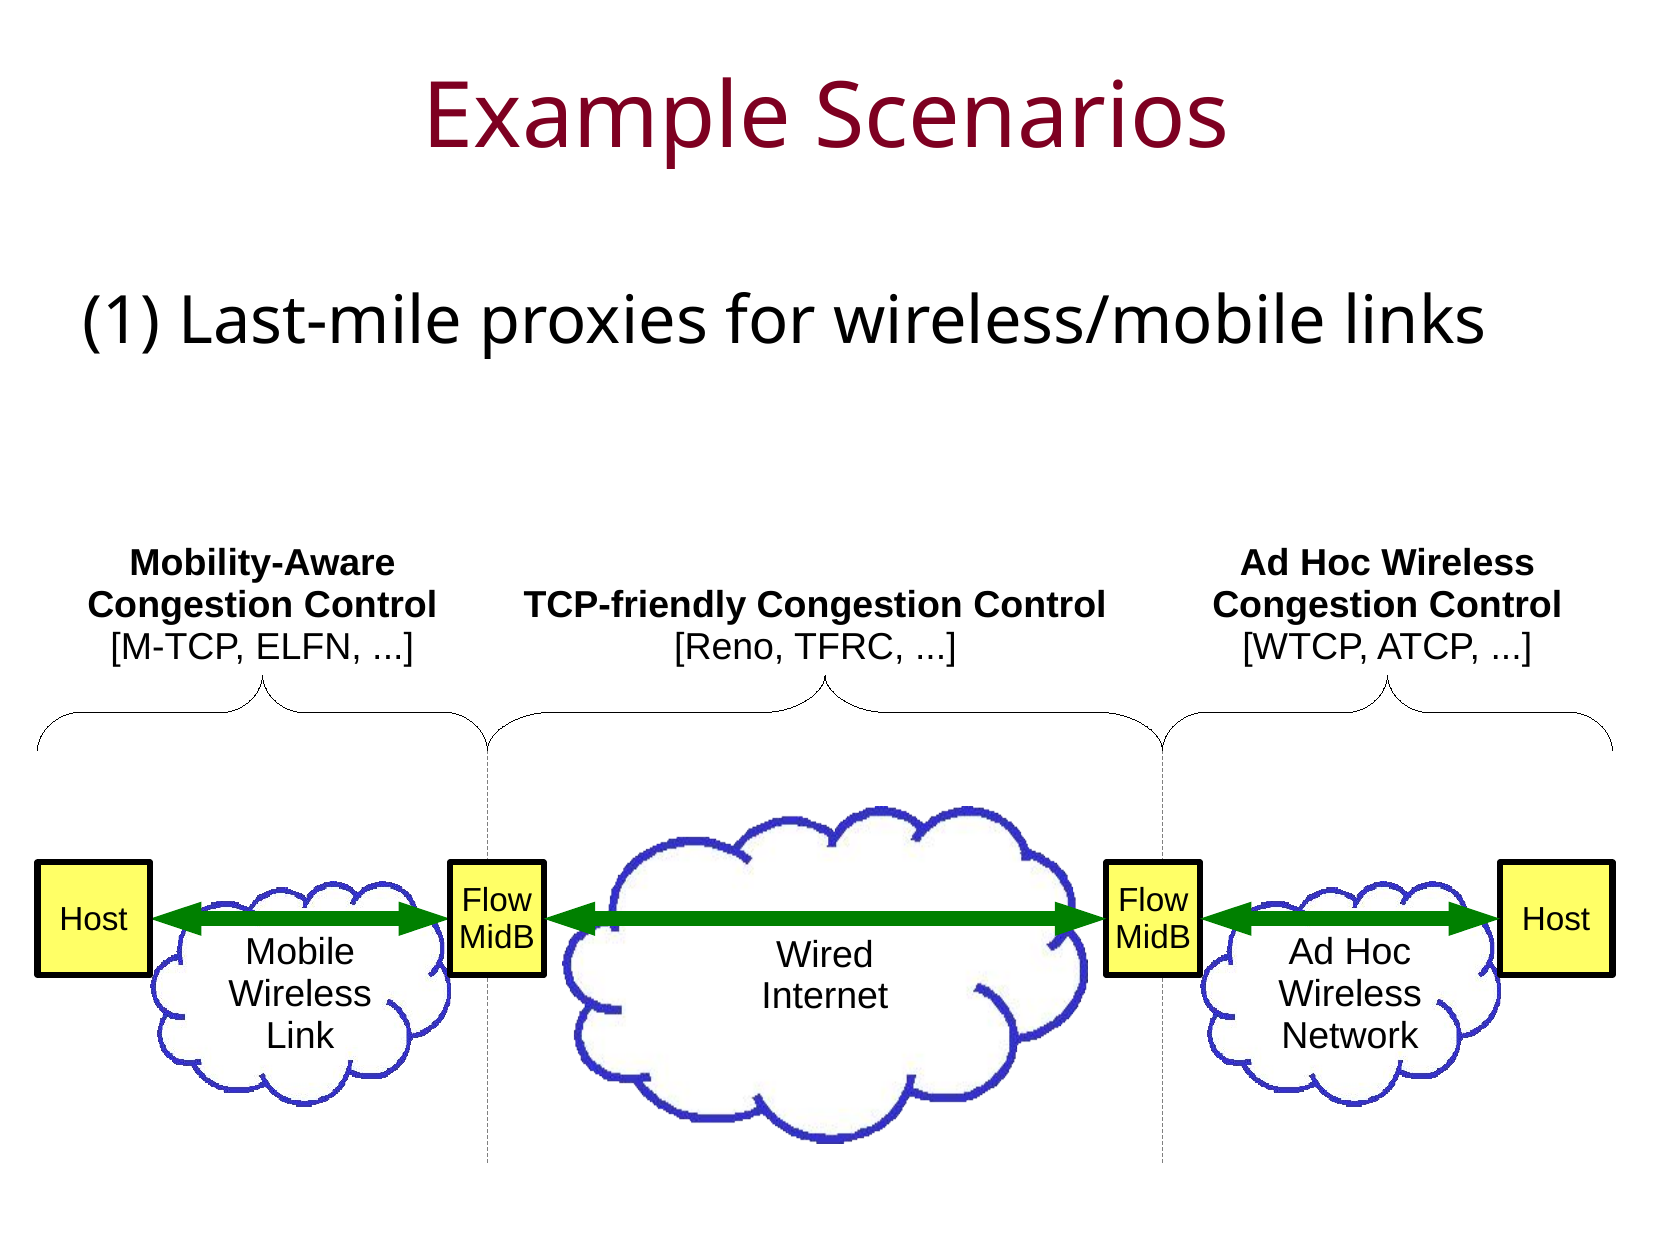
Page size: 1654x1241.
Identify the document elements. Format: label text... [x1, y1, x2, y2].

text_box Flow MidB [1106, 862, 1201, 975]
picture [151, 881, 450, 918]
picture [150, 920, 451, 1107]
text_box Mobility-Aware Congestion Control [M-TCP, ELFN, ...] [37, 534, 488, 676]
picture [562, 926, 1088, 1144]
text_box Host [37, 862, 151, 975]
text_box TCP-friendly Congestion Control [Reno, TFRC, ...] [412, 576, 1162, 676]
picture [1200, 920, 1501, 1107]
picture [562, 806, 1088, 912]
text_box Ad Hoc Wireless Congestion Control [WTCP, ATCP, ...] [1162, 534, 1613, 676]
text_box Host [1500, 862, 1613, 975]
title Example Scenarios [82, 15, 1571, 208]
text_box Flow MidB [450, 862, 544, 975]
picture [1201, 881, 1500, 918]
list (1) Last-mile proxies for wireless/mobile links [82, 272, 1576, 376]
